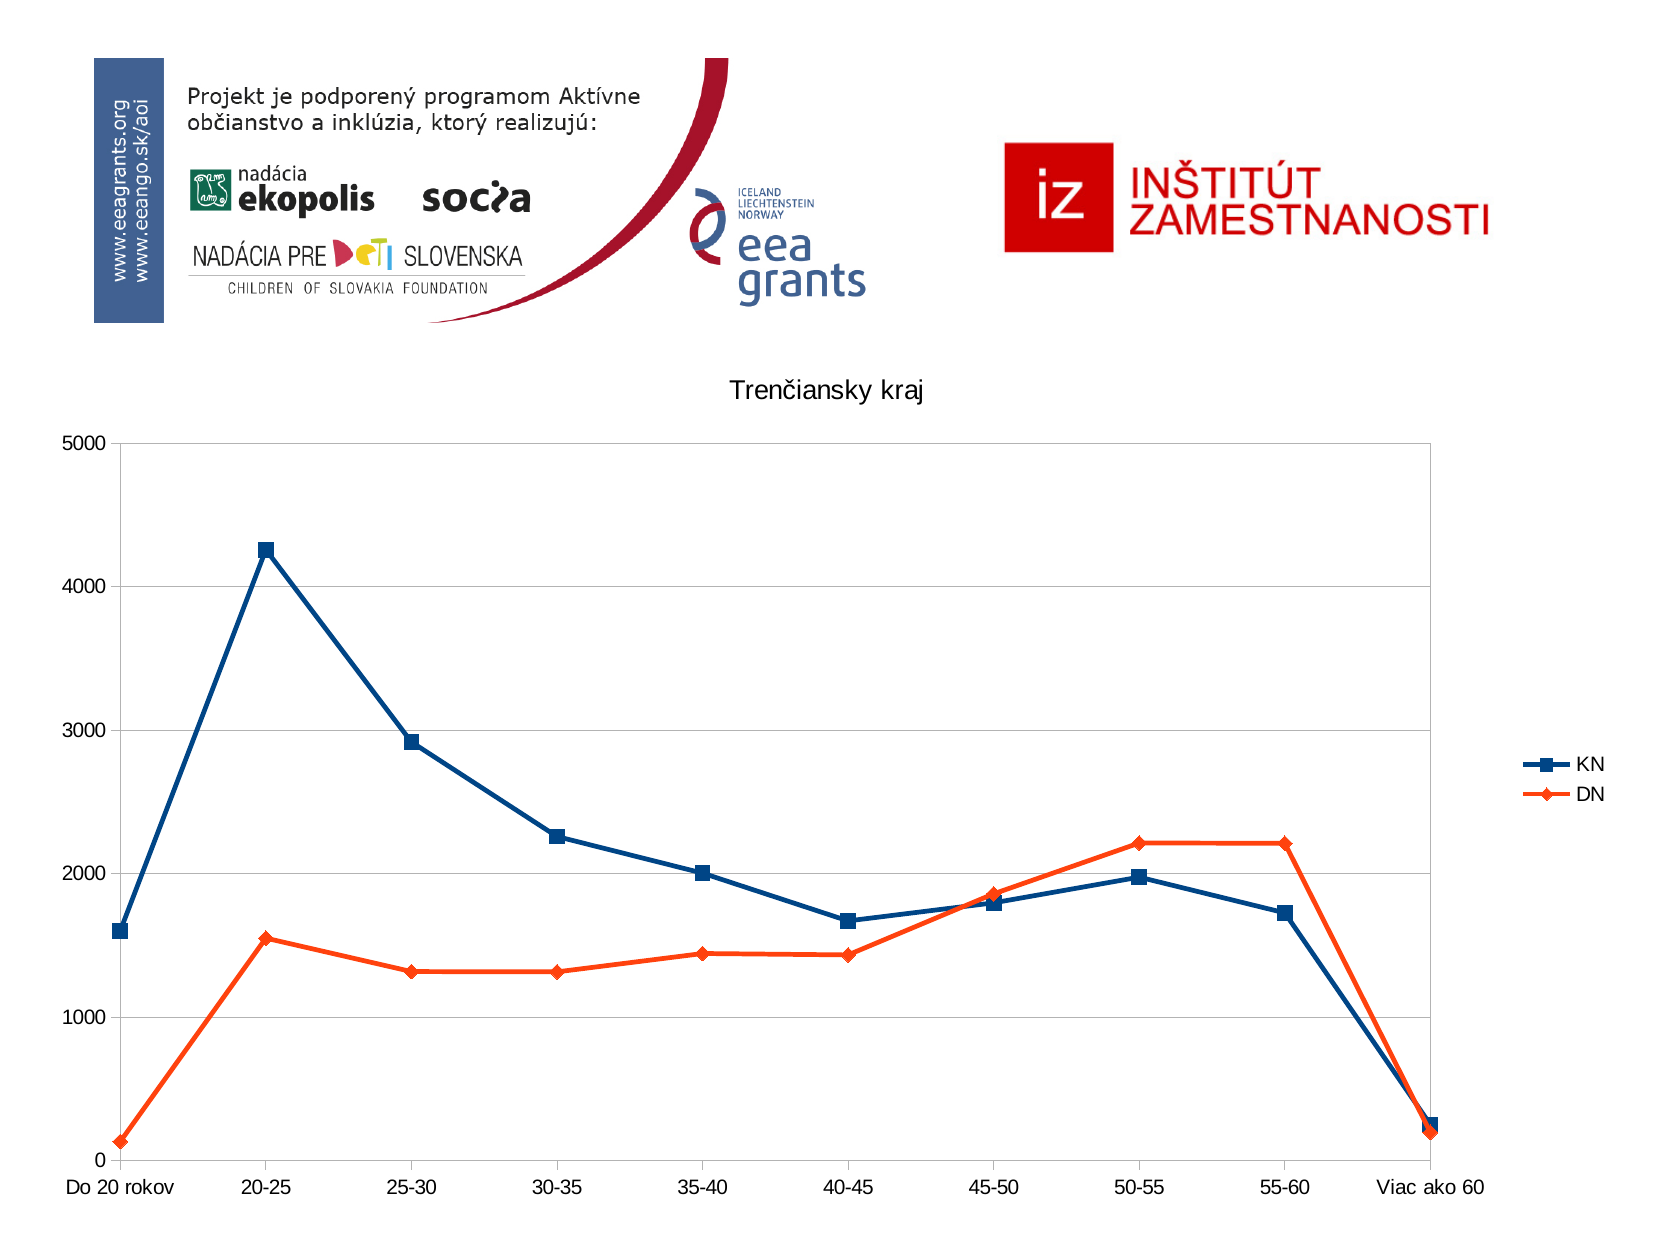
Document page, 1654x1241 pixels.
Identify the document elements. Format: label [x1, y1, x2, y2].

chart [29, 342, 1624, 1217]
picture [94, 58, 887, 324]
picture [944, 47, 1548, 342]
